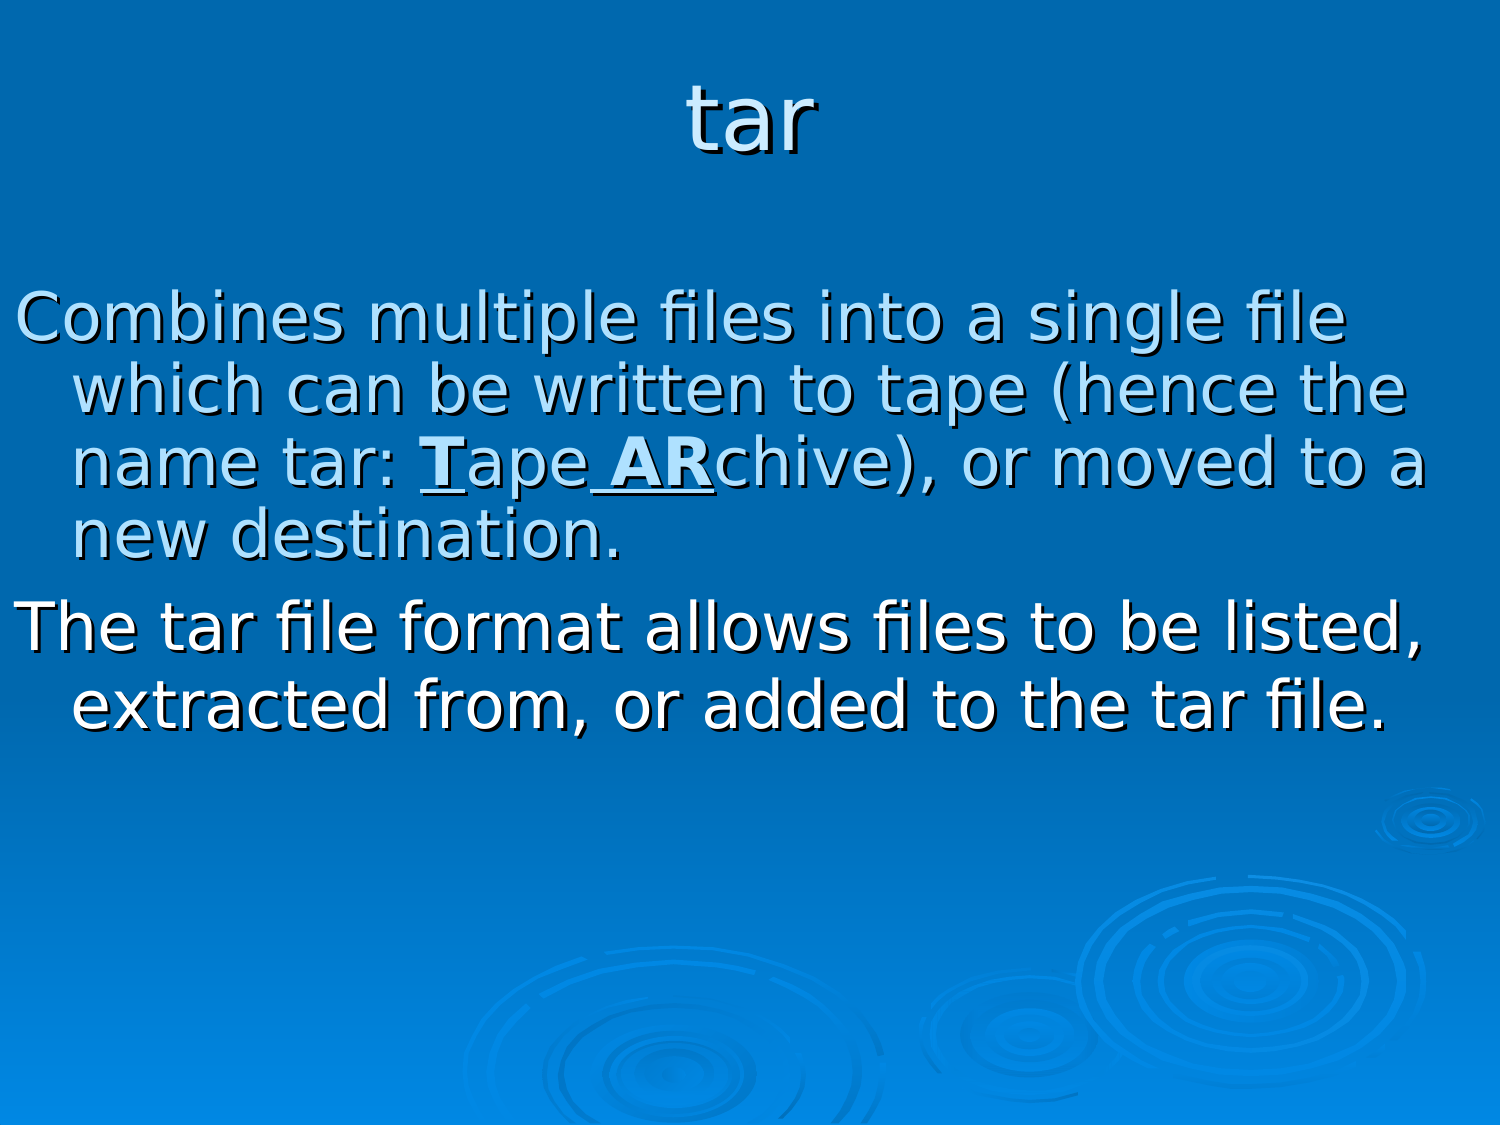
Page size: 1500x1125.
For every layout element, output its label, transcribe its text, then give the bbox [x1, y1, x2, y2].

title tar [75, 45, 1426, 196]
list Combines multiple files into a single file which can be written to tape (hence the name tar: Tape ARchive), or moved to a new destination. The tar file format allows files to be listed, extracted from, or added to the tar file. [0, 275, 1500, 1076]
